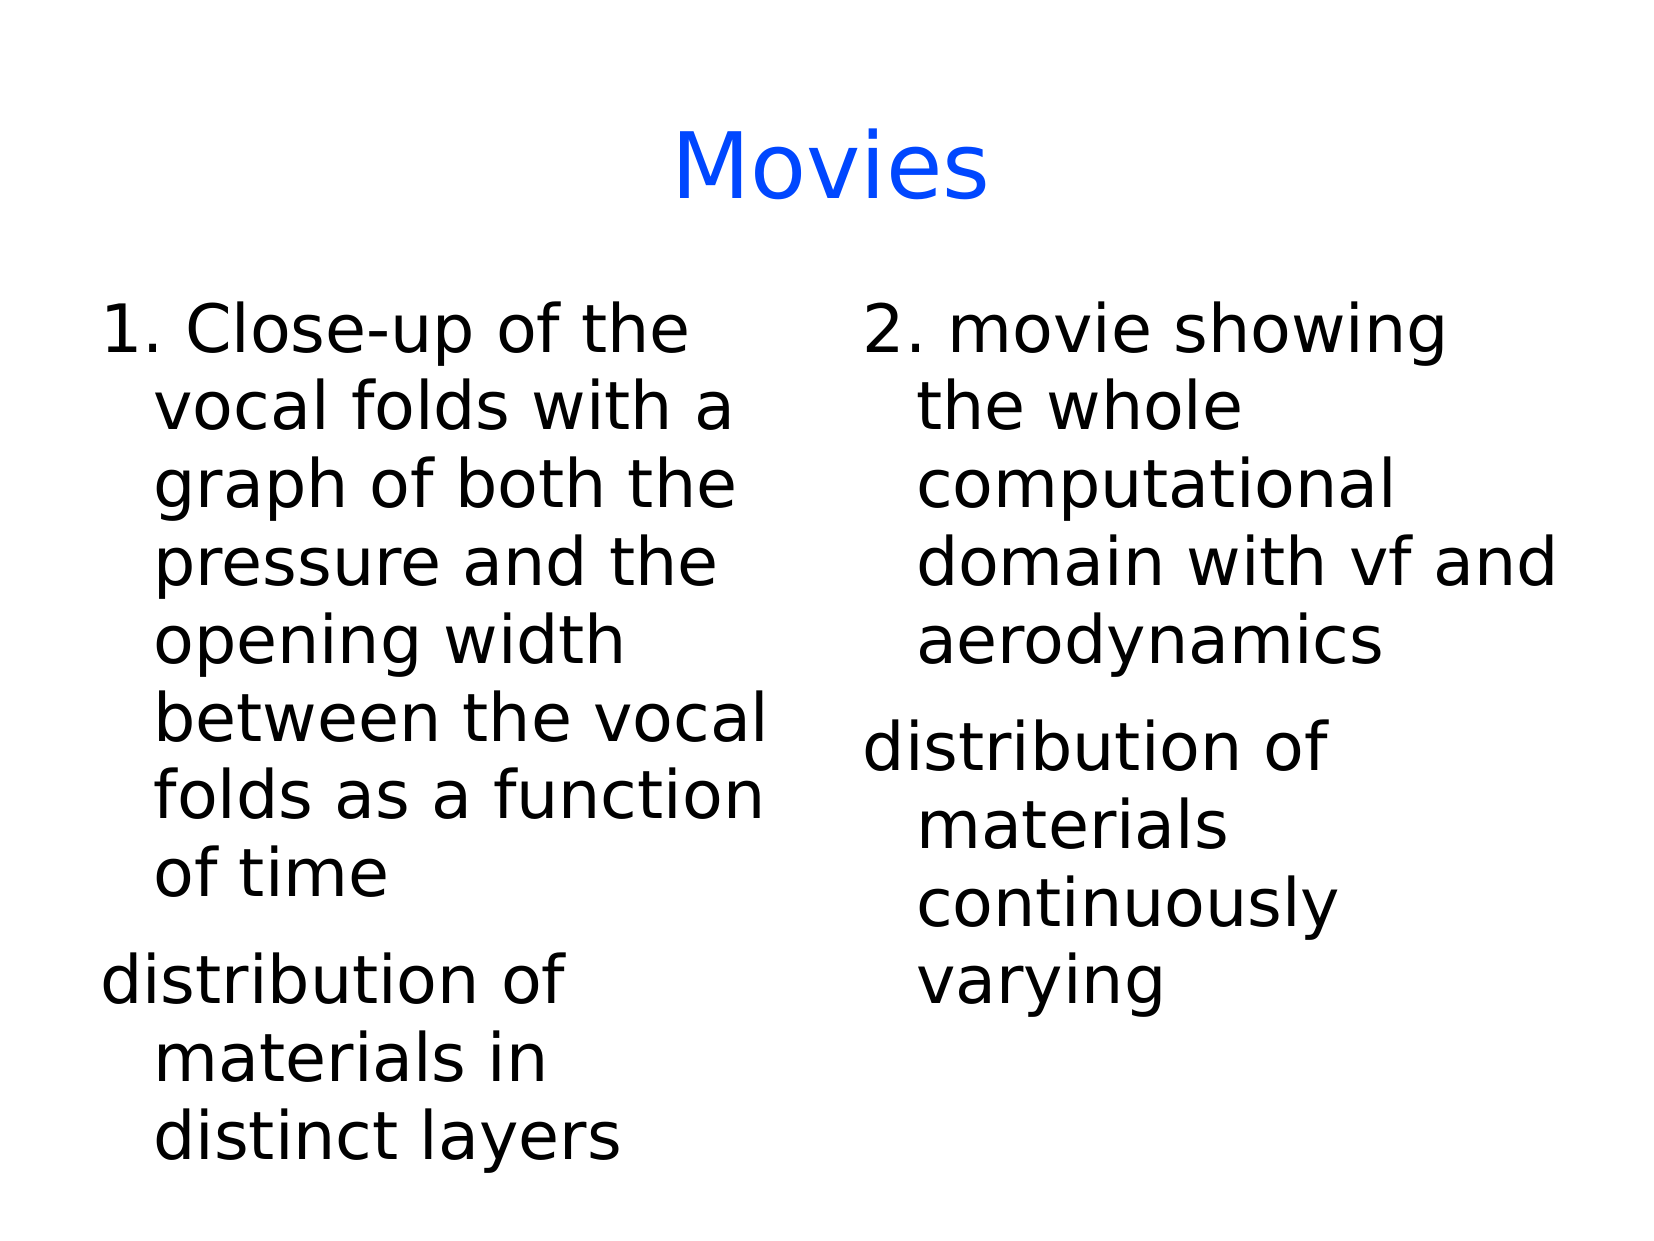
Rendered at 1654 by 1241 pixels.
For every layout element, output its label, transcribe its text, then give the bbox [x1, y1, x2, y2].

list 2. movie showing the whole computational domain with vf and aerodynamics distribution of materials continuously varying [845, 290, 1572, 1094]
list 1. Close-up of the vocal folds with a graph of both the pressure and the opening width between the vocal folds as a function of time distribution of materials in distinct layers [82, 290, 809, 1176]
title Movies [86, 70, 1576, 263]
